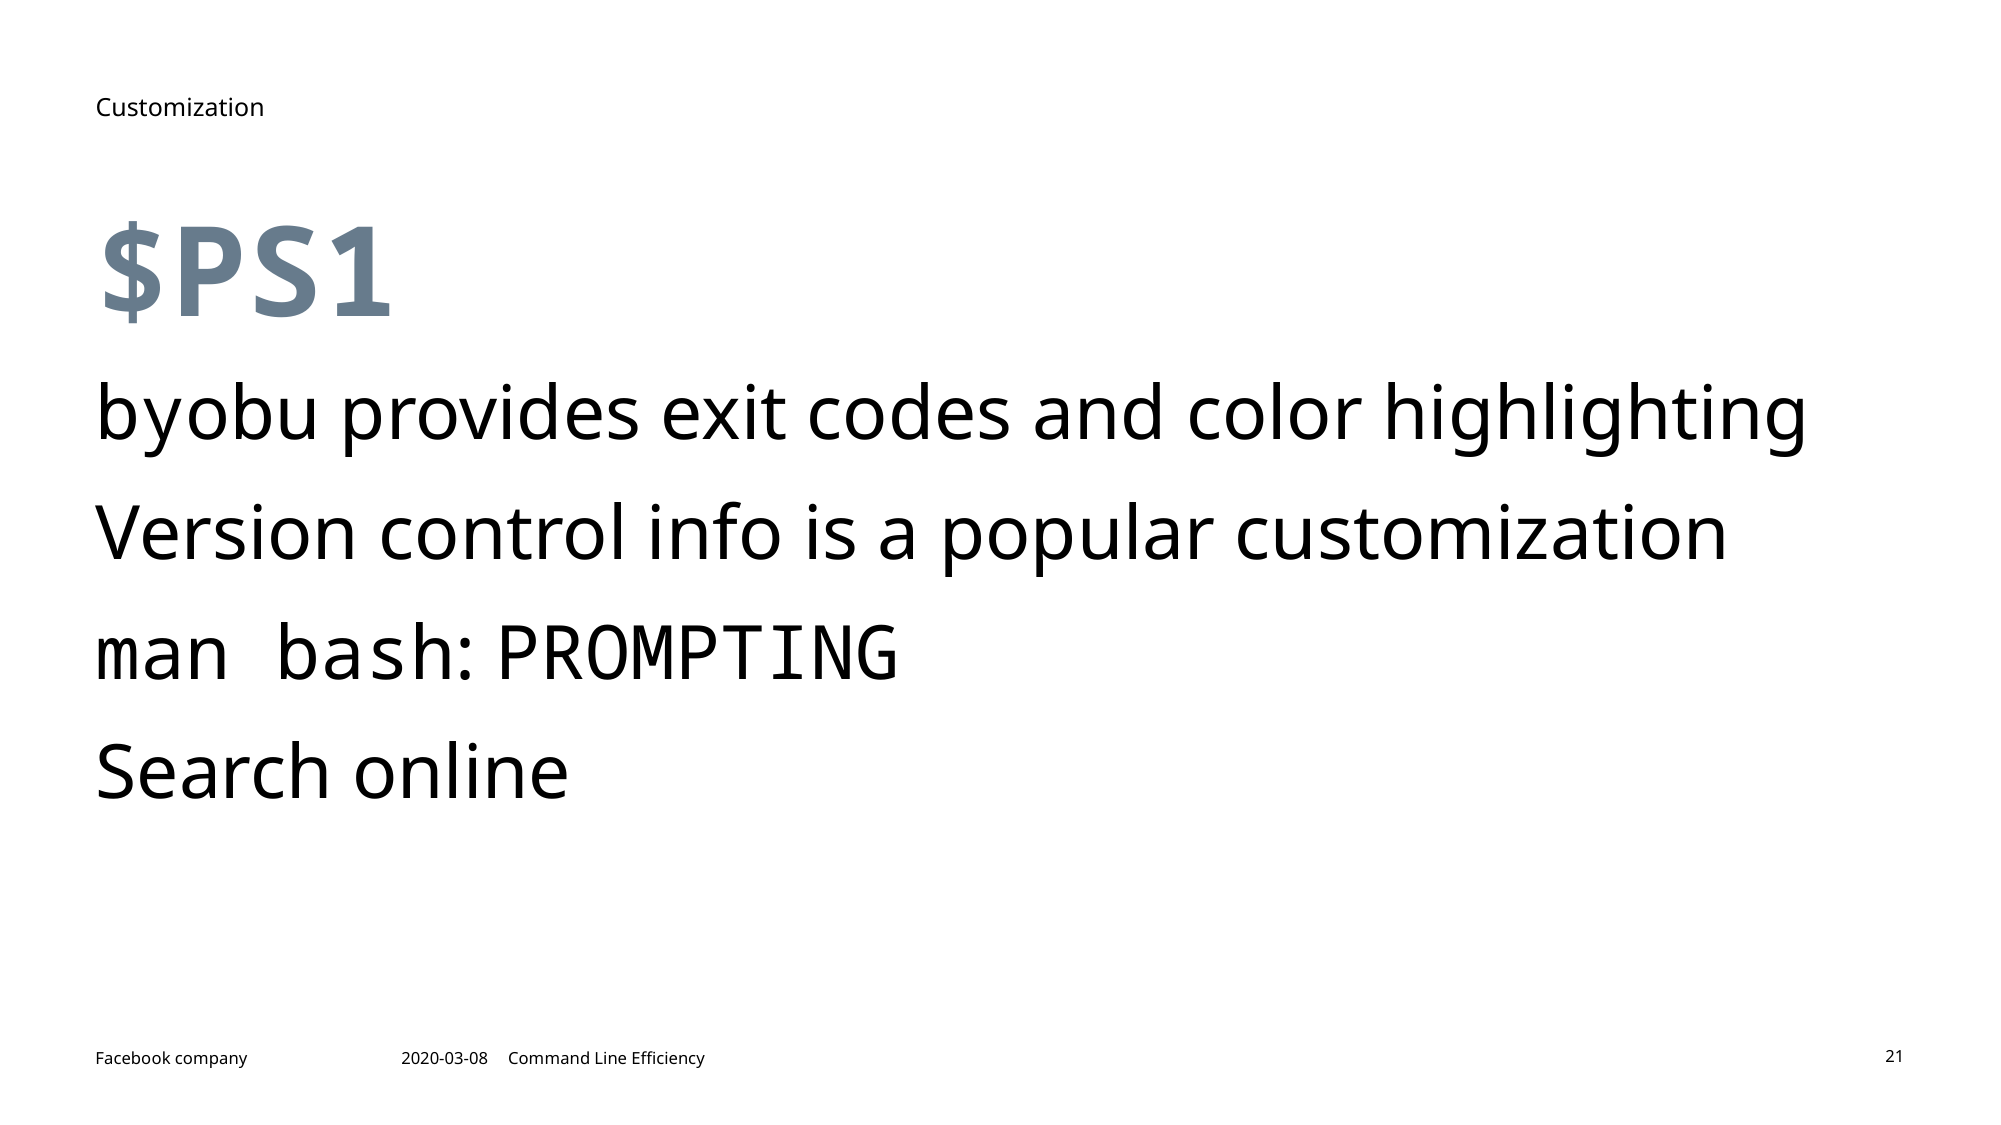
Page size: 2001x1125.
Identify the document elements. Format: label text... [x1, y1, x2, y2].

title $PS1 [95, 176, 1905, 333]
footer Command Line Efficiency [508, 1047, 1294, 1068]
list byobu provides exit codes and color highlighting Version control info is a popular customization man bash: PROMPTING Search online [95, 355, 1905, 820]
slide_number <number> [1840, 1047, 1905, 1068]
slide_number 2020-03-08 [401, 1047, 508, 1068]
list Customization [95, 88, 988, 119]
